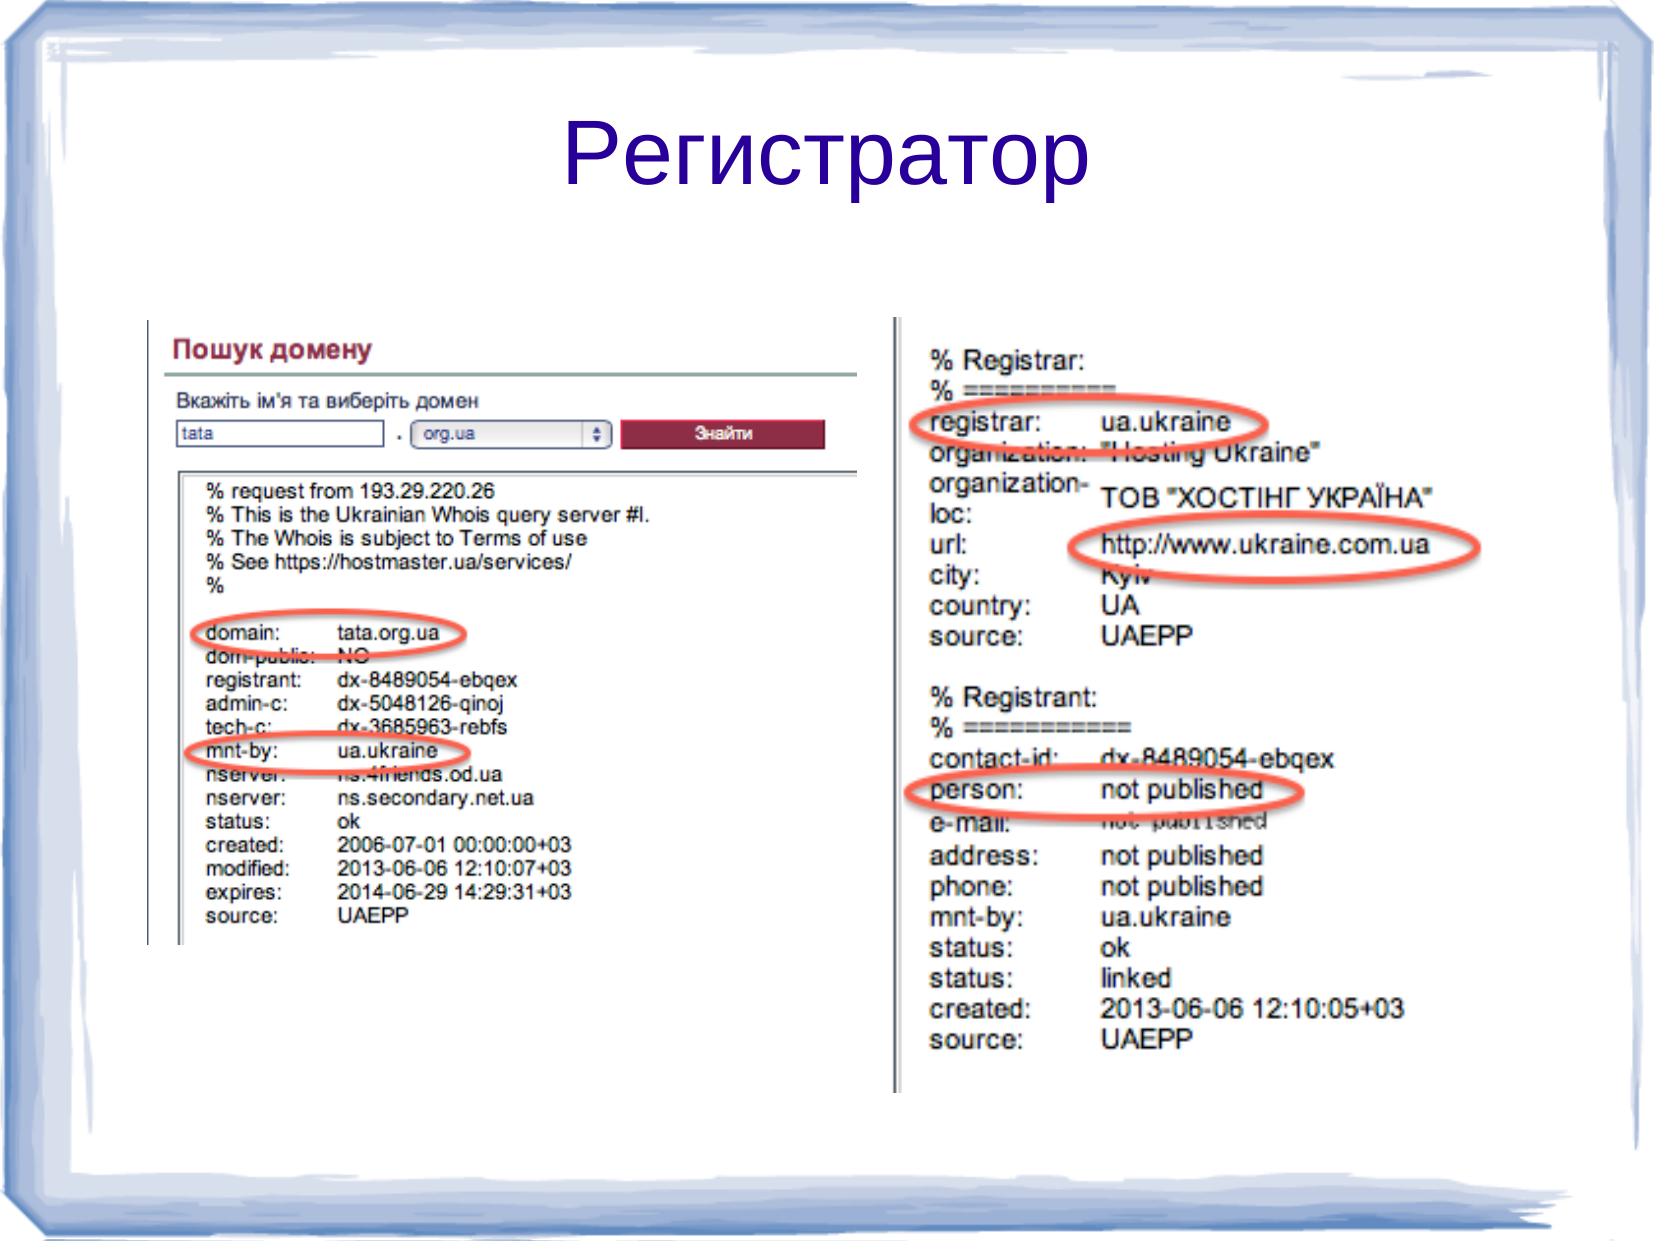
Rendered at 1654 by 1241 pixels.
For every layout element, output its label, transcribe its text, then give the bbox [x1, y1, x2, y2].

picture [0, 0, 1654, 1241]
title Регистратор [82, 49, 1571, 257]
